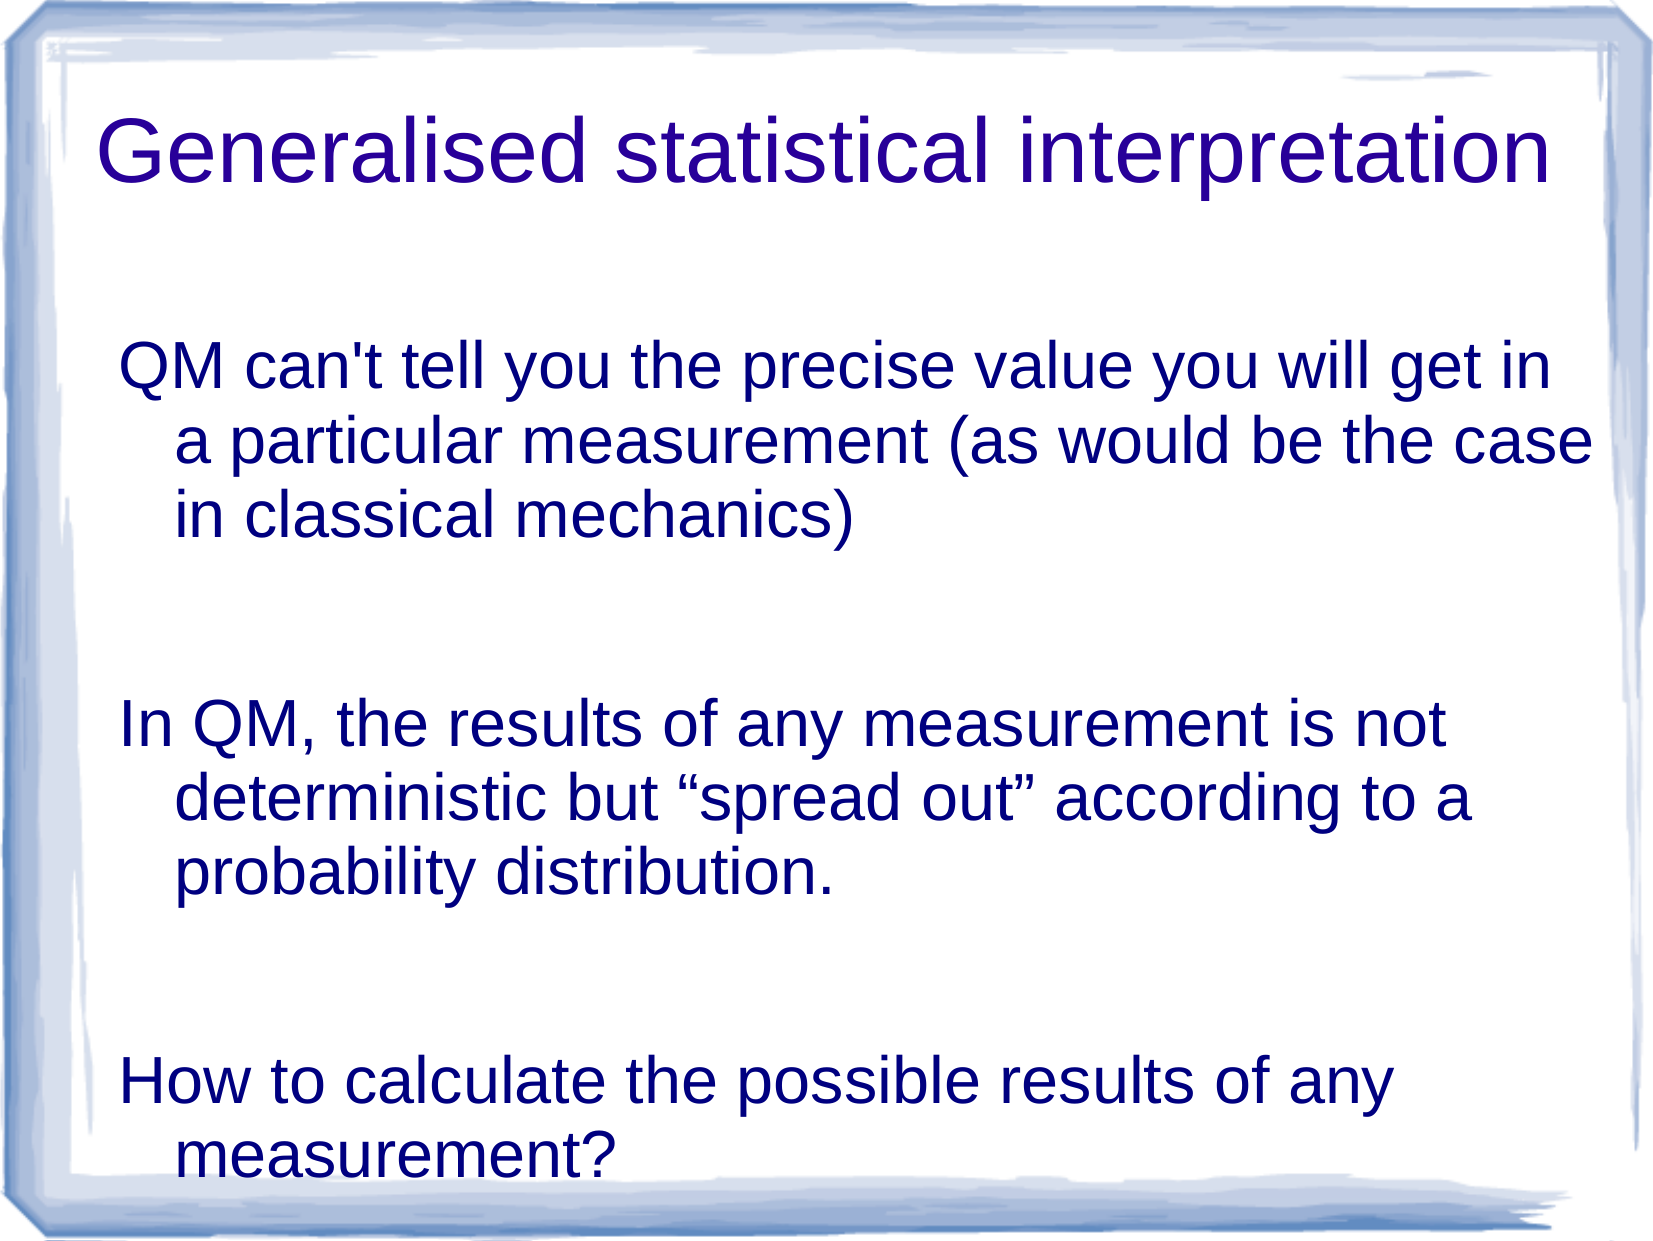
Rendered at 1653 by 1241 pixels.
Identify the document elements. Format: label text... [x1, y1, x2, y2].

title Generalised statistical interpretation [82, 49, 1568, 254]
list QM can't tell you the precise value you will get in a particular measurement (as would be the case in classical mechanics) In QM, the results of any measurement is not deterministic but “spread out” according to a probability distribution. How to calculate the possible results of any measurement? [117, 324, 1605, 1201]
picture [0, 0, 1653, 1241]
